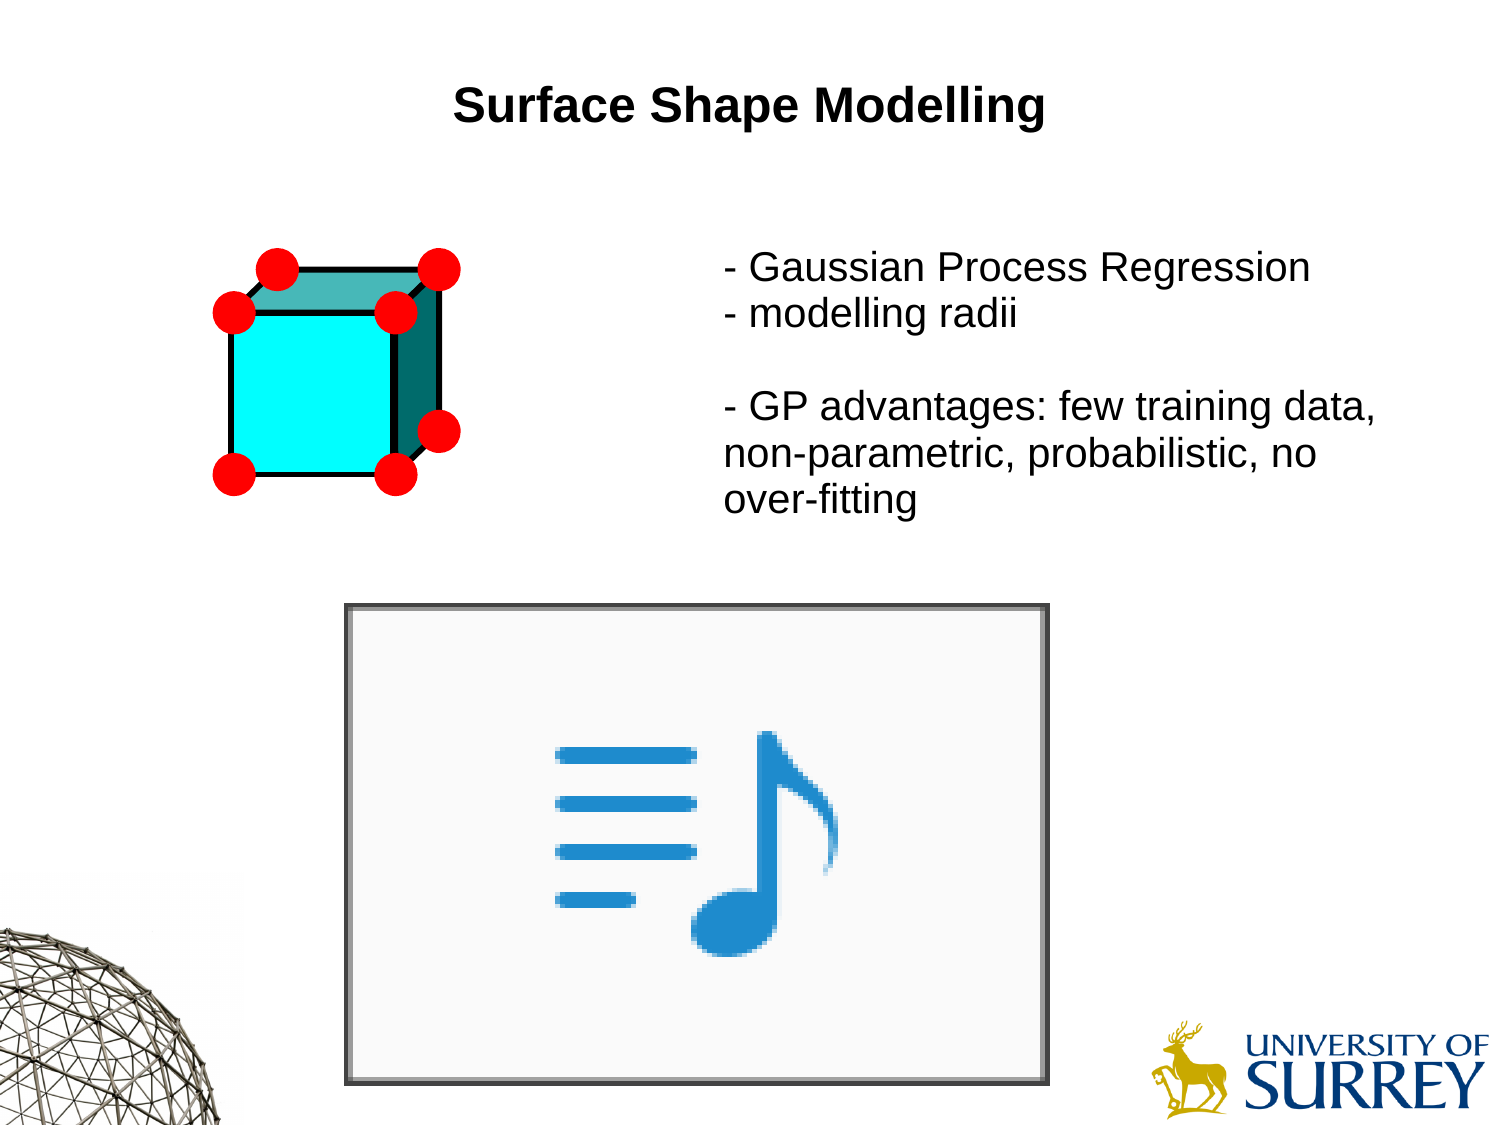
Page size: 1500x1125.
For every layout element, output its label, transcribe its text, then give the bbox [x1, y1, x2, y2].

text_box [212, 248, 461, 497]
title Surface Shape Modelling [0, 65, 1500, 148]
text_box - Gaussian Process Regression - modelling radii - GP advantages: few training data, non-parametric, probabilistic, no over-fitting [708, 236, 1394, 530]
text_box [342, 602, 1051, 1087]
picture [1151, 1019, 1489, 1120]
picture [0, 872, 244, 1125]
